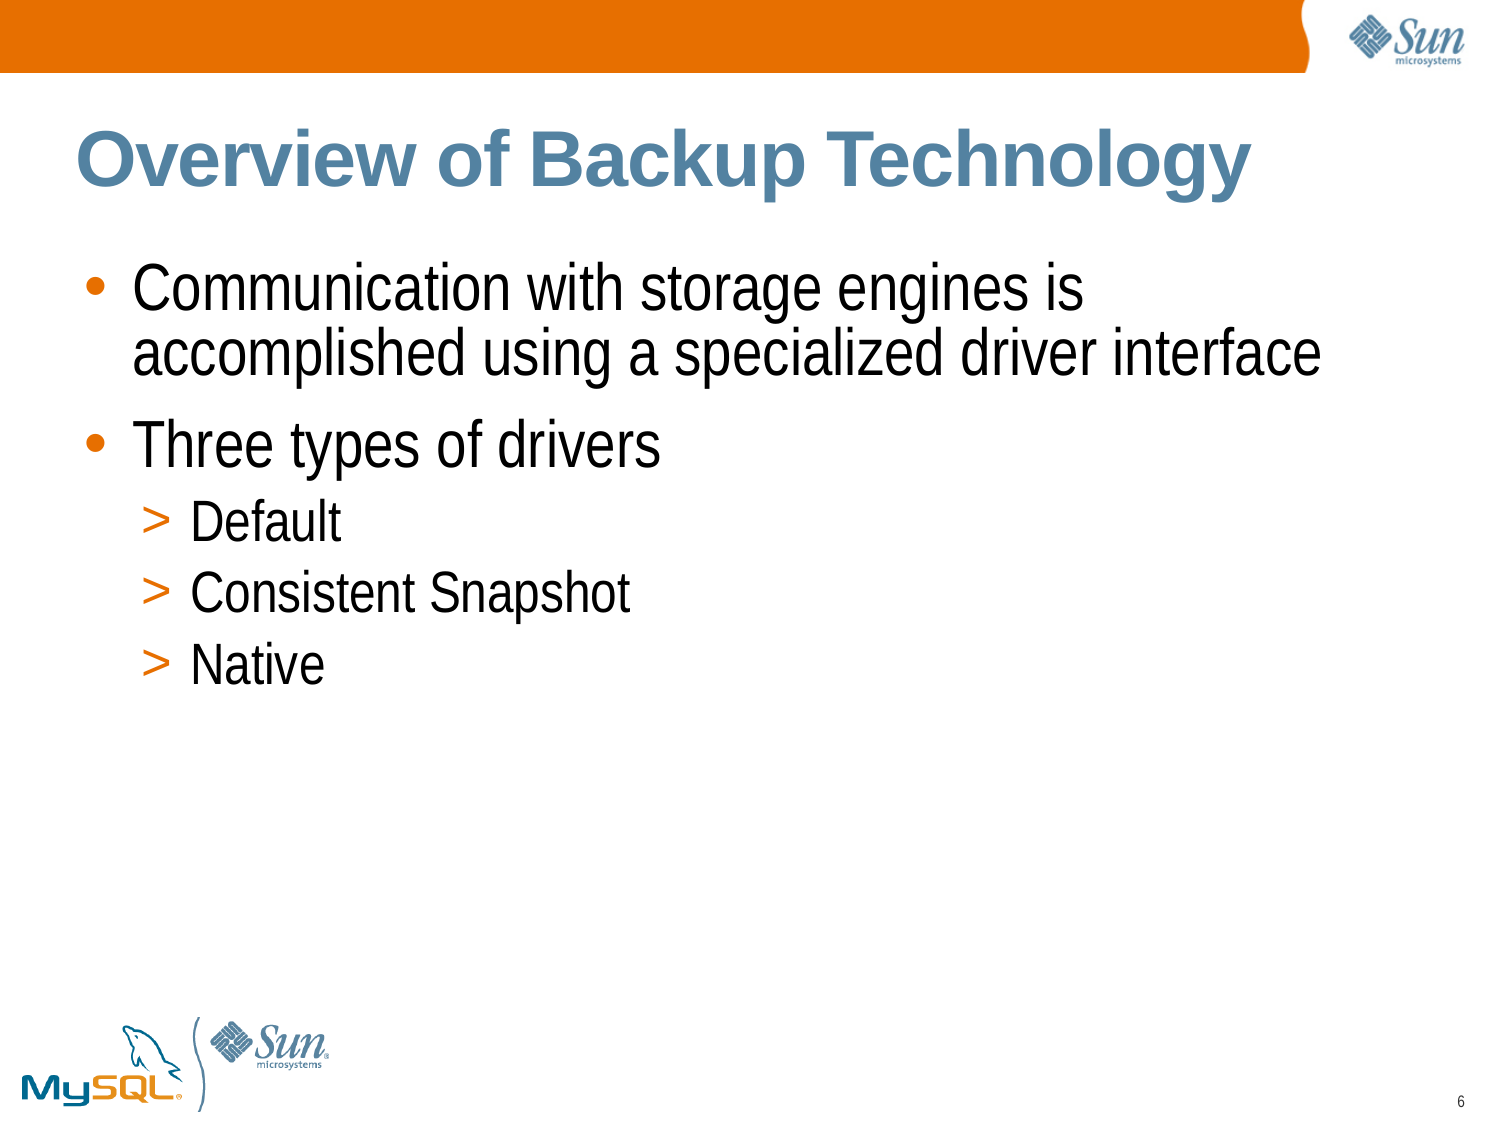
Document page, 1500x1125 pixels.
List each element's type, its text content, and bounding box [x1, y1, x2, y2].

list Communication with storage engines is accomplished using a specialized driver interface Three types of drivers Default Consistent Snapshot Native [64, 258, 1401, 1062]
title Overview of Backup Technology [75, 123, 1437, 227]
picture [0, 0, 1500, 73]
picture [22, 1017, 329, 1112]
